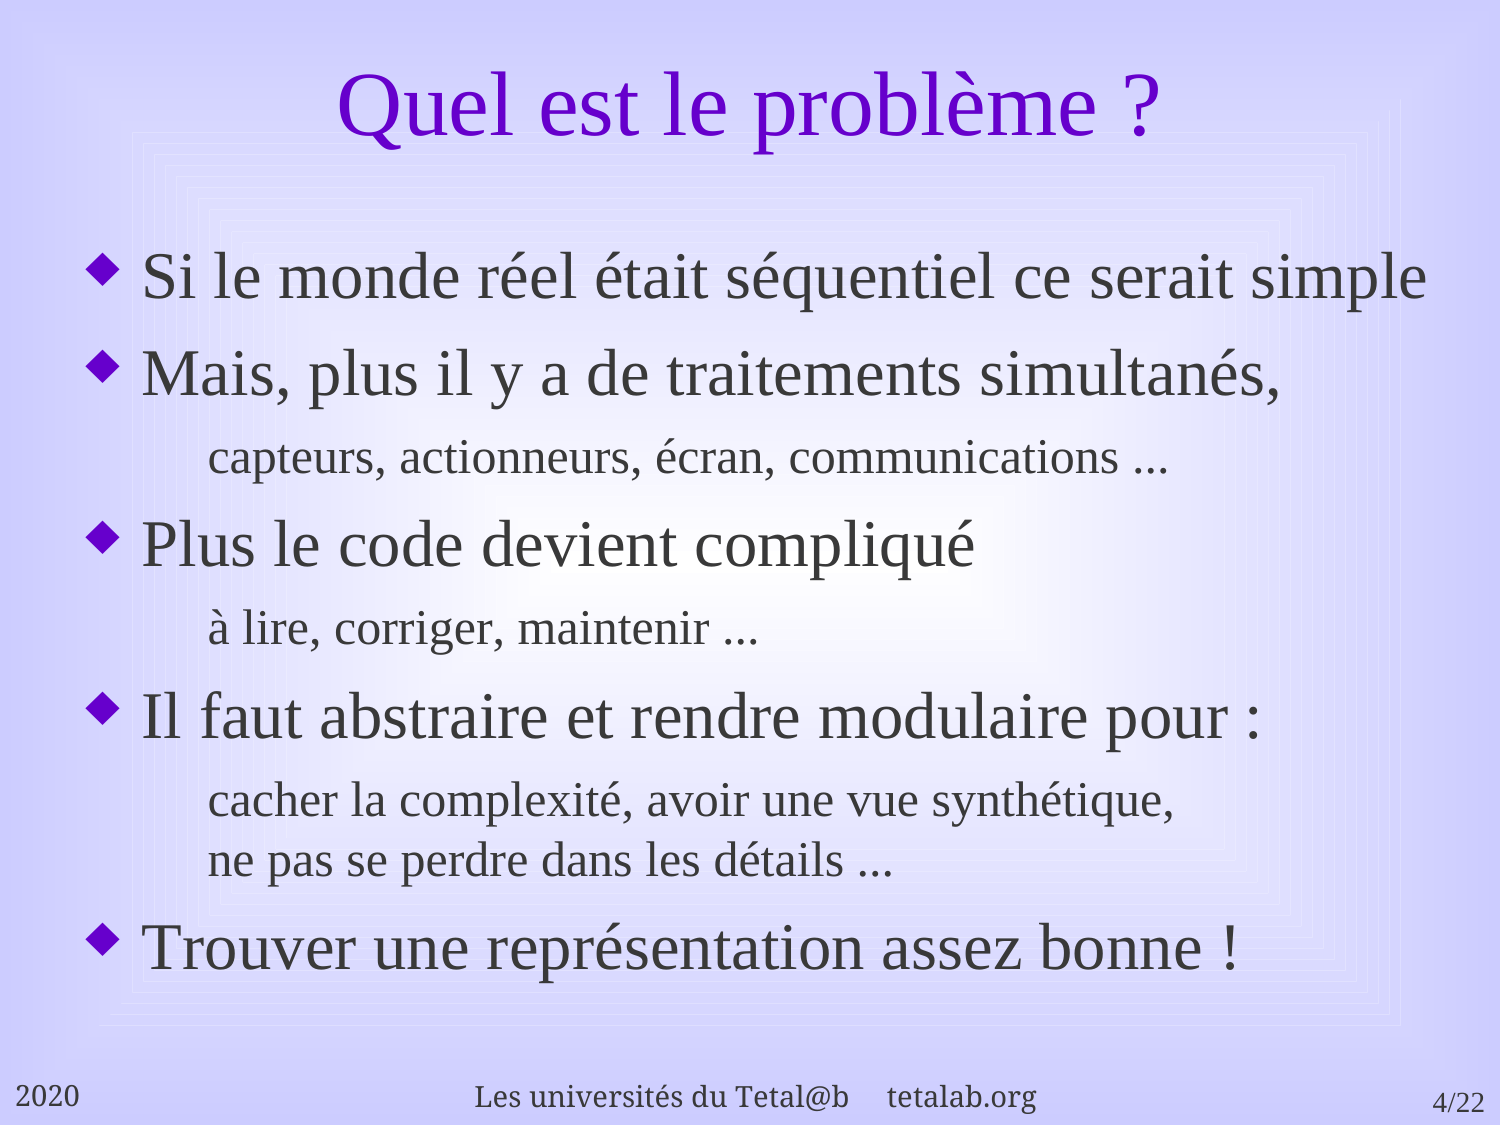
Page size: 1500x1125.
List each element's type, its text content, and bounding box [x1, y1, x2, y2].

list Si le monde réel était séquentiel ce serait simple Mais, plus il y a de traitements simultanés, capteurs, actionneurs, écran, communications ... Plus le code devient compliqué à lire, corriger, maintenir ... Il faut abstraire et rendre modulaire pour : cacher la complexité, avoir une vue synthétique, ne pas se perdre dans les détails ... Trouver une représentation assez bonne ! [70, 224, 1453, 1016]
title Quel est le problème ? [0, 0, 1500, 198]
